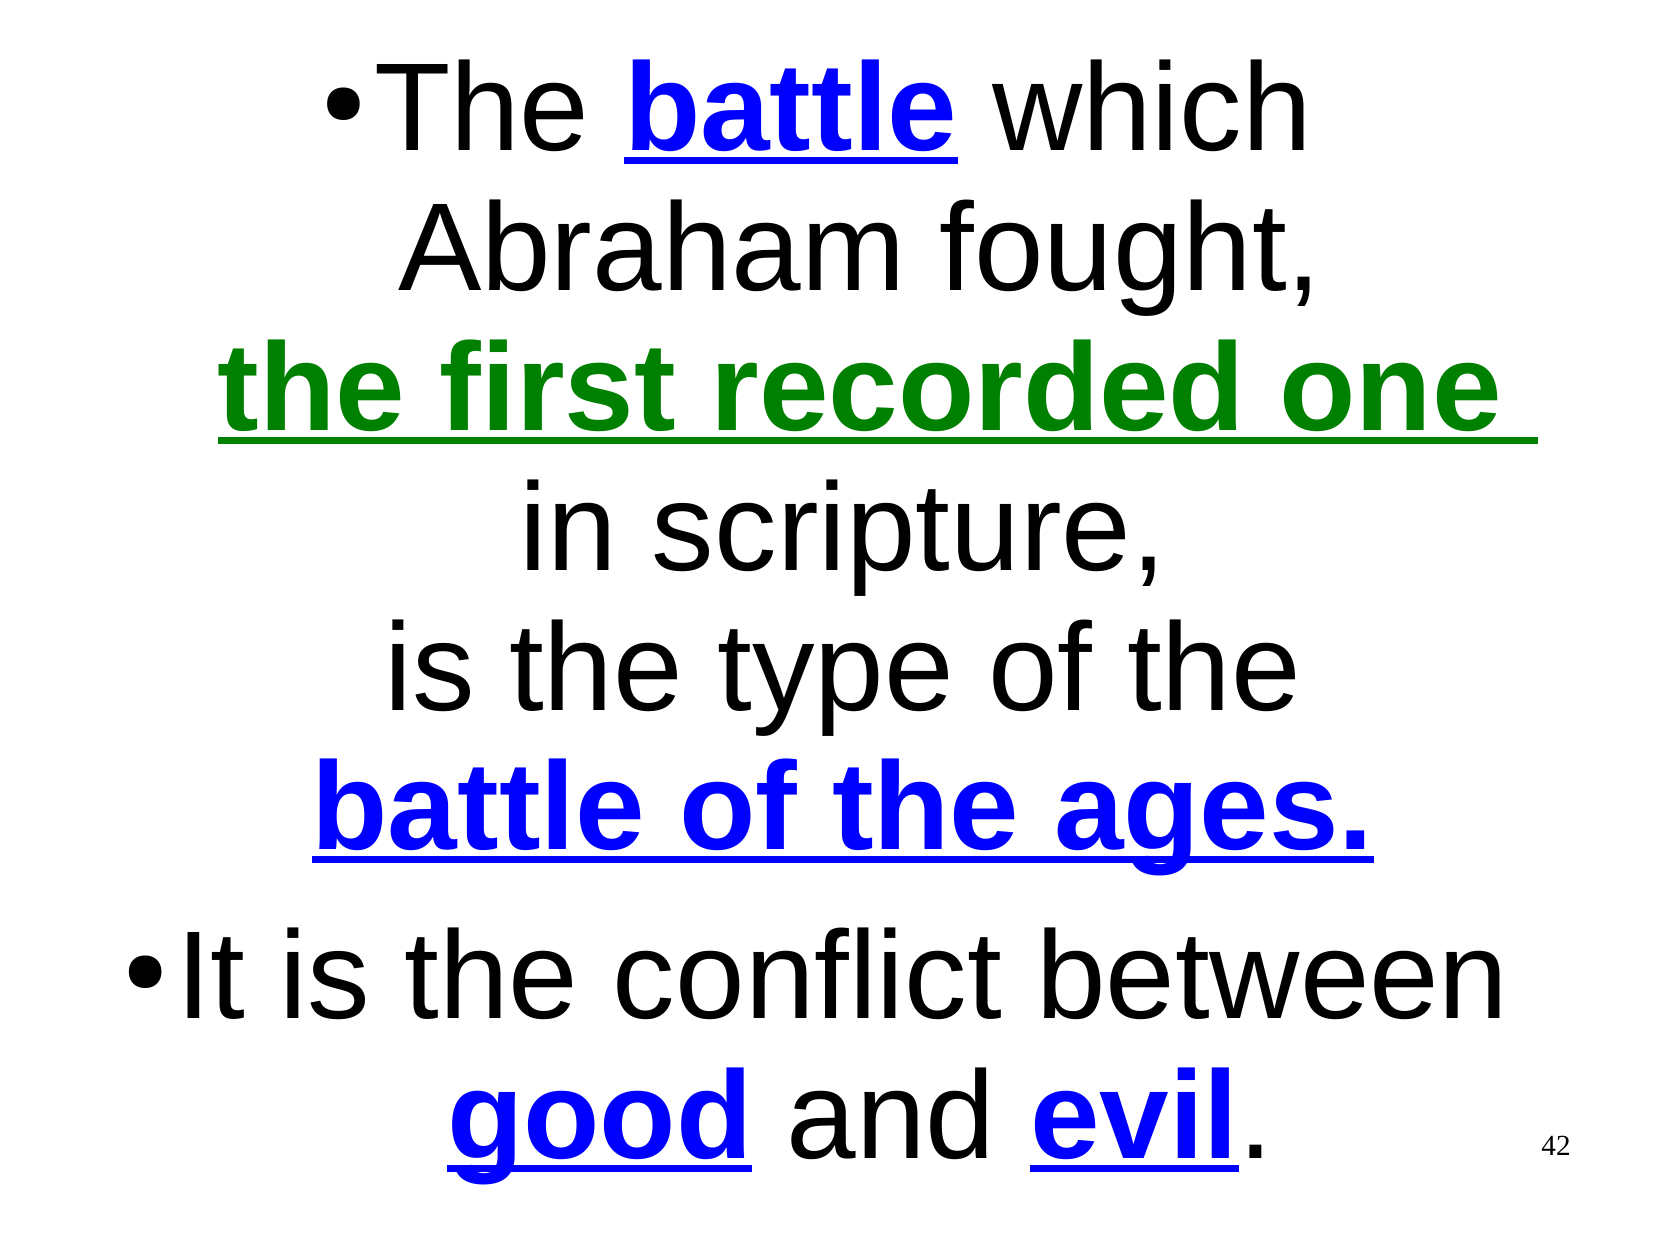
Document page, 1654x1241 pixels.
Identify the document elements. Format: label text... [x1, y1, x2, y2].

list The battle which Abraham fought, the first recorded one in scripture, is the type of the battle of the ages. It is the conflict between good and evil. [37, 37, 1613, 1238]
